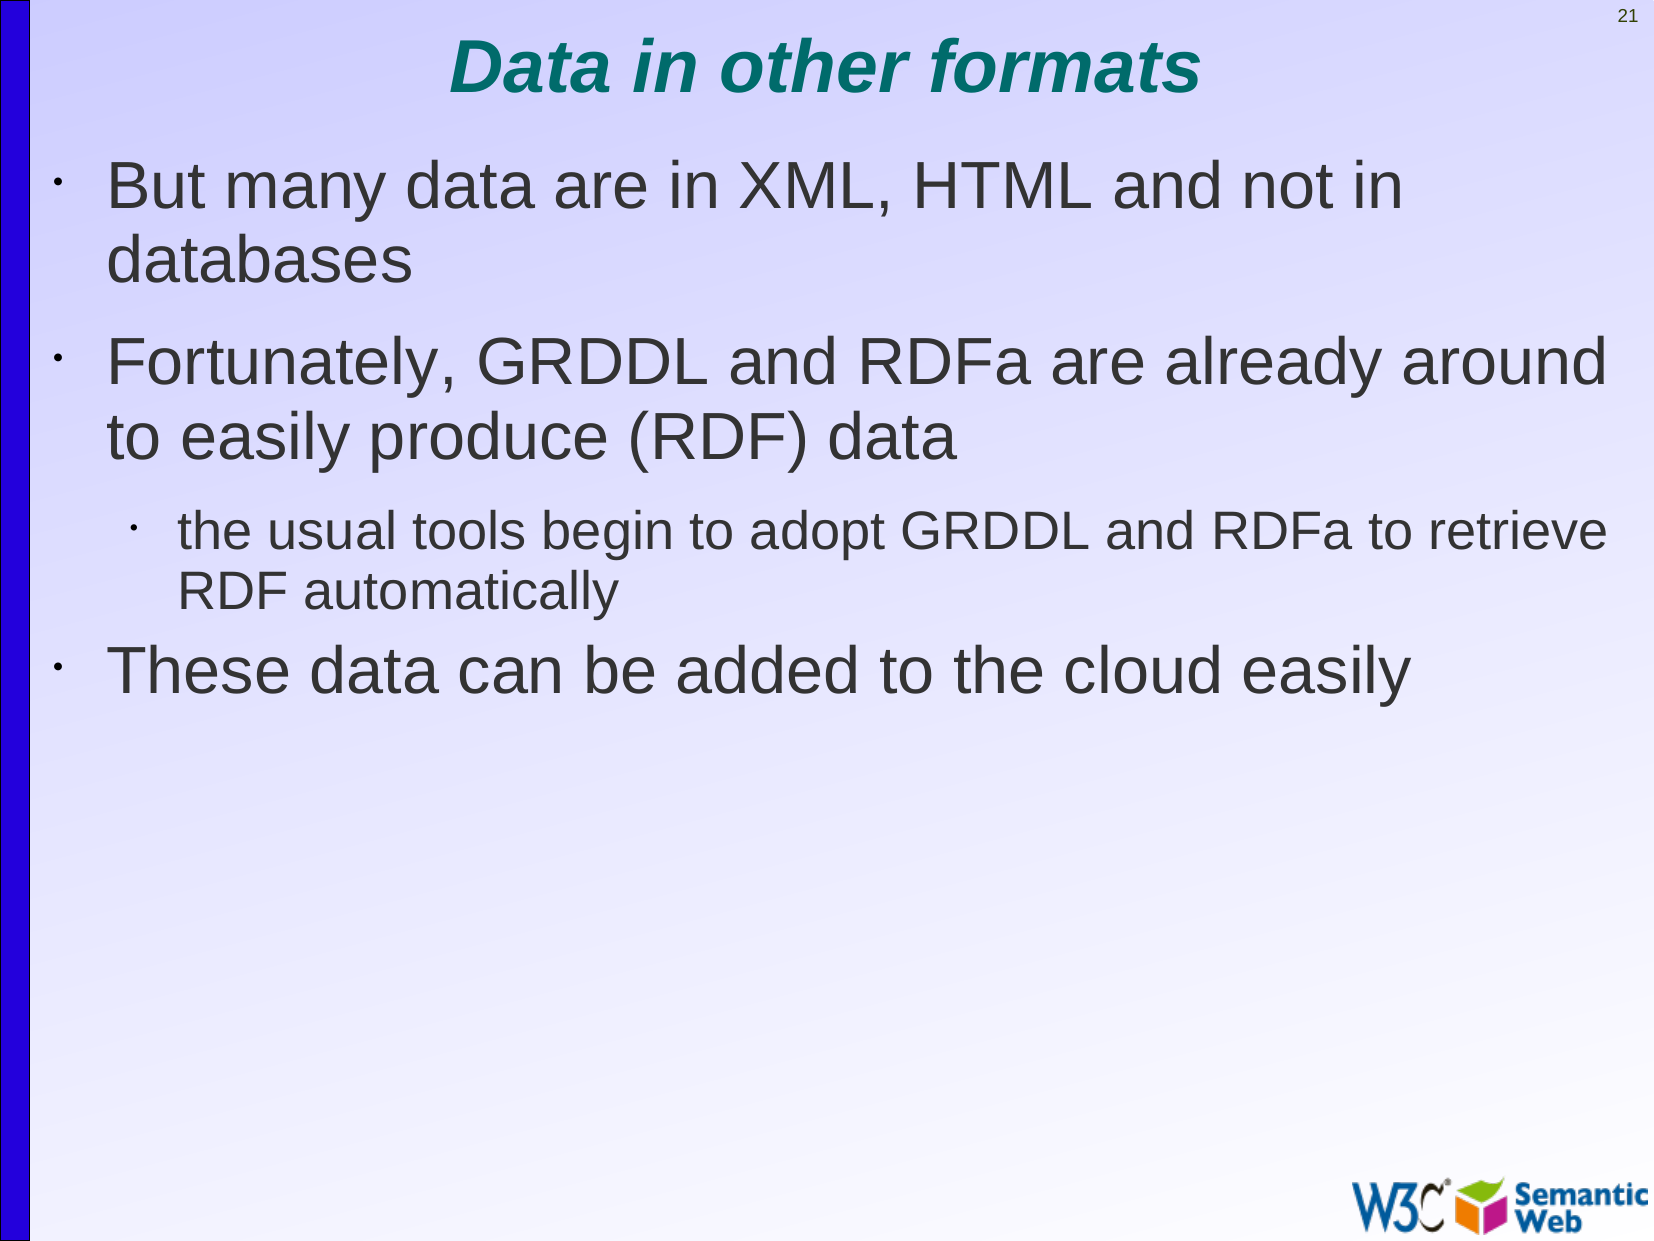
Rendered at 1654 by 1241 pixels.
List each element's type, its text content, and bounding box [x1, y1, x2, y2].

title Data in other formats [0, 5, 1654, 125]
picture [1352, 1175, 1648, 1235]
list But many data are in XML, HTML and not in databases Fortunately, GRDDL and RDFa are already around to easily produce (RDF) data the usual tools begin to adopt GRDDL and RDFa to retrieve RDF automatically These data can be added to the cloud easily [35, 147, 1618, 1119]
